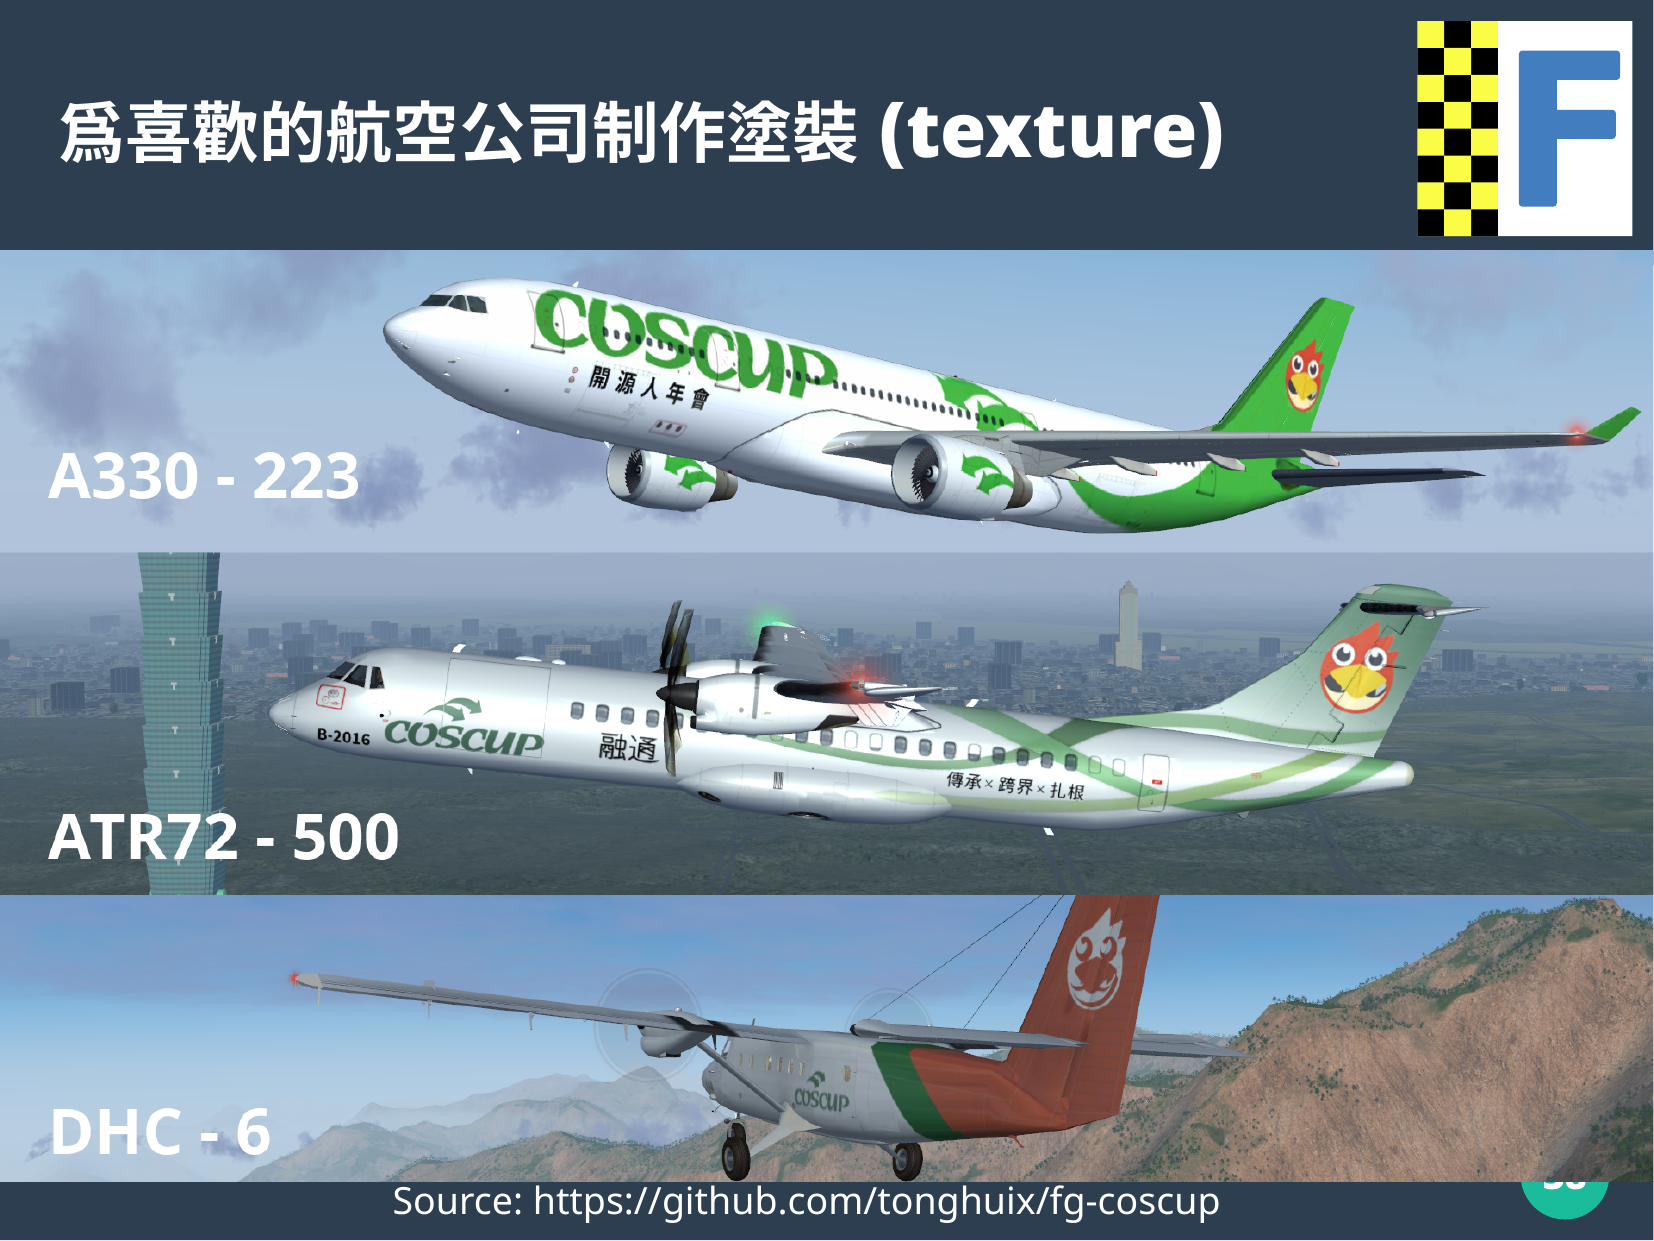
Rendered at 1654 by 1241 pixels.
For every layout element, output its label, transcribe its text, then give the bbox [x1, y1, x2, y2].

title 爲喜歡的航空公司制作塗裝(texture) [59, 49, 1595, 207]
text_box Source: https://github.com/tonghuix/fg-coscup [377, 1169, 1571, 1232]
picture [0, 250, 1654, 1182]
